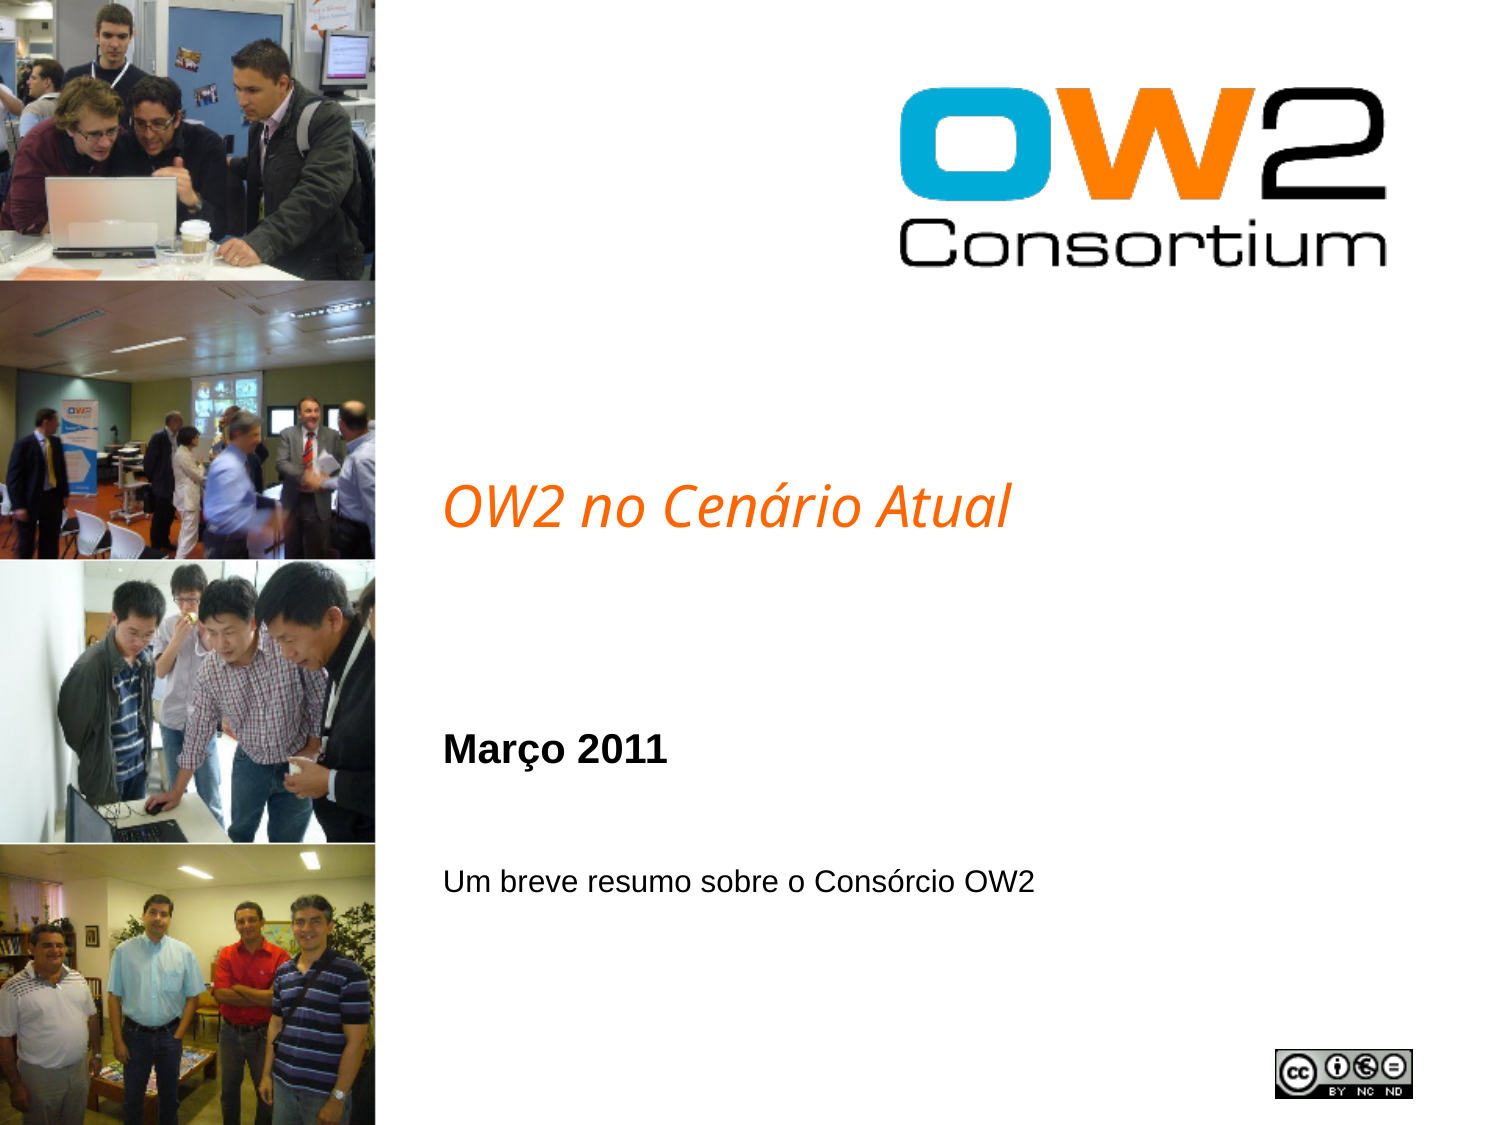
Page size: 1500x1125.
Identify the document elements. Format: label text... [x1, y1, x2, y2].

picture [900, 87, 1387, 268]
picture [1275, 1049, 1413, 1099]
title OW2 no Cenário Atual [441, 422, 1387, 649]
subtitle Março 2011 Um breve resumo sobre o Consórcio OW2 [442, 561, 1396, 969]
picture [0, 0, 377, 1125]
